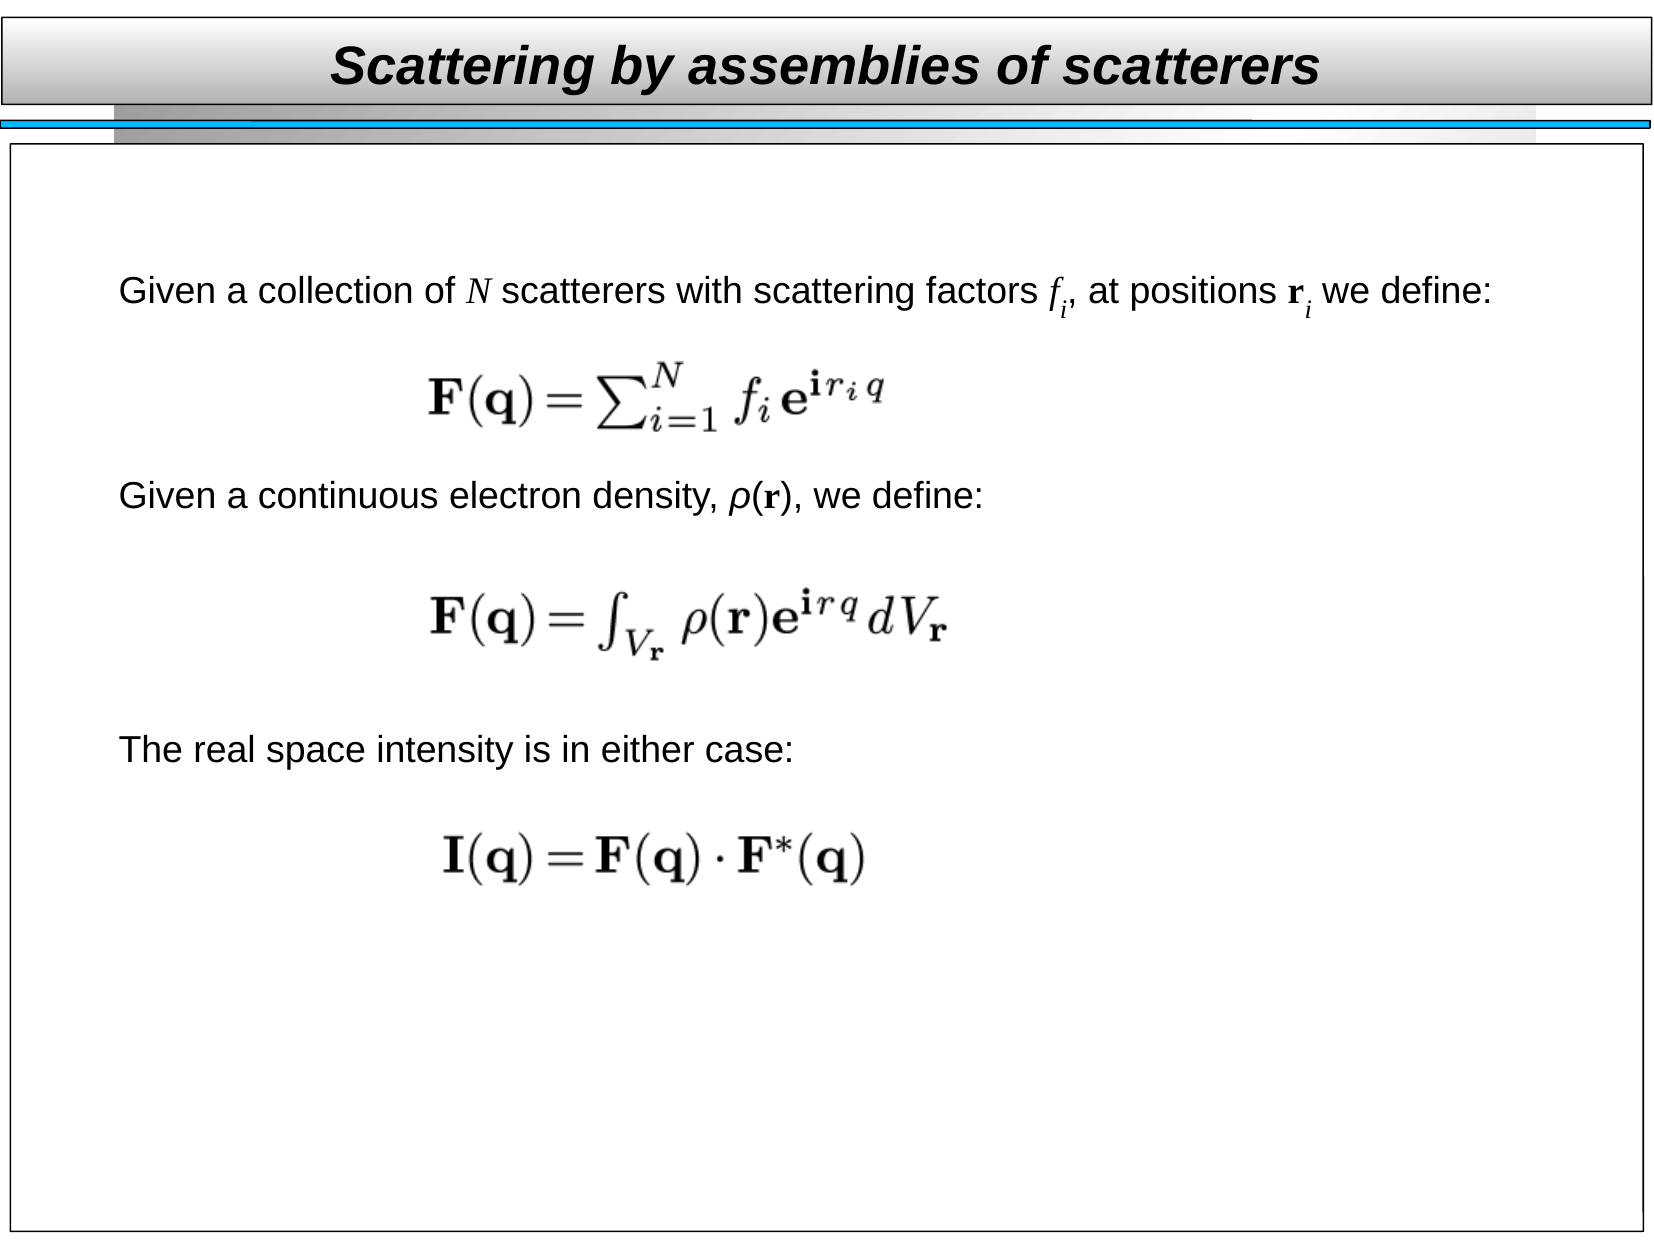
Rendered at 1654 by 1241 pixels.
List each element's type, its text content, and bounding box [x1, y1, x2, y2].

text_box Given a continuous electron density, ρ(r), we define: [103, 467, 1000, 525]
text_box Scattering by assemblies of scatterers [1, 17, 1652, 105]
picture [414, 791, 893, 920]
text_box The real space intensity is in either case: [103, 721, 810, 779]
picture [393, 575, 1008, 675]
text_box Given a collection of N scatterers with scattering factors fi, at positions ri we define: [103, 255, 1508, 332]
text_box [0, 120, 1651, 129]
picture [391, 352, 1006, 436]
